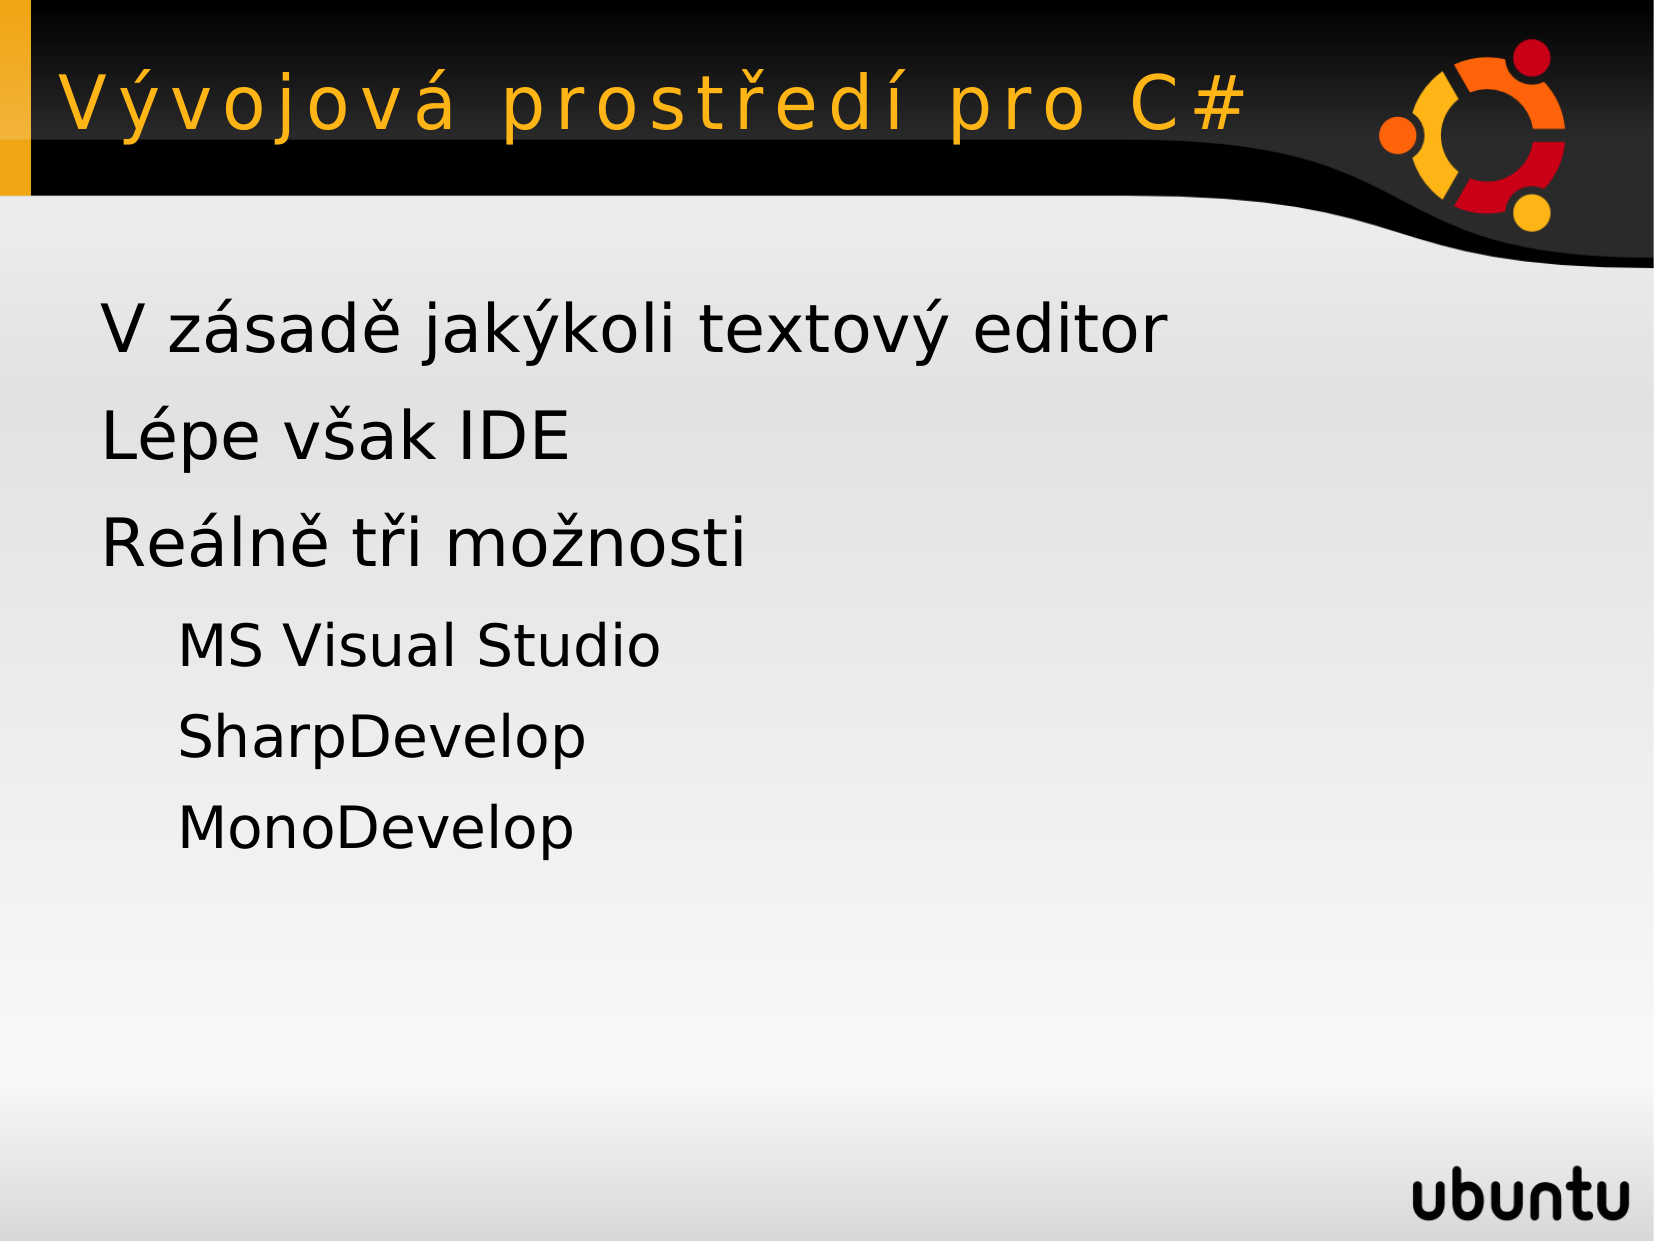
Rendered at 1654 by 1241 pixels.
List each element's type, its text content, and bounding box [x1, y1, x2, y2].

list V zásadě jakýkoli textový editor Lépe však IDE Reálně tři možnosti MS Visual Studio SharpDevelop MonoDevelop [82, 290, 1571, 1109]
title Vývojová prostředí pro C# [59, 36, 1270, 171]
picture [0, 0, 1654, 1241]
